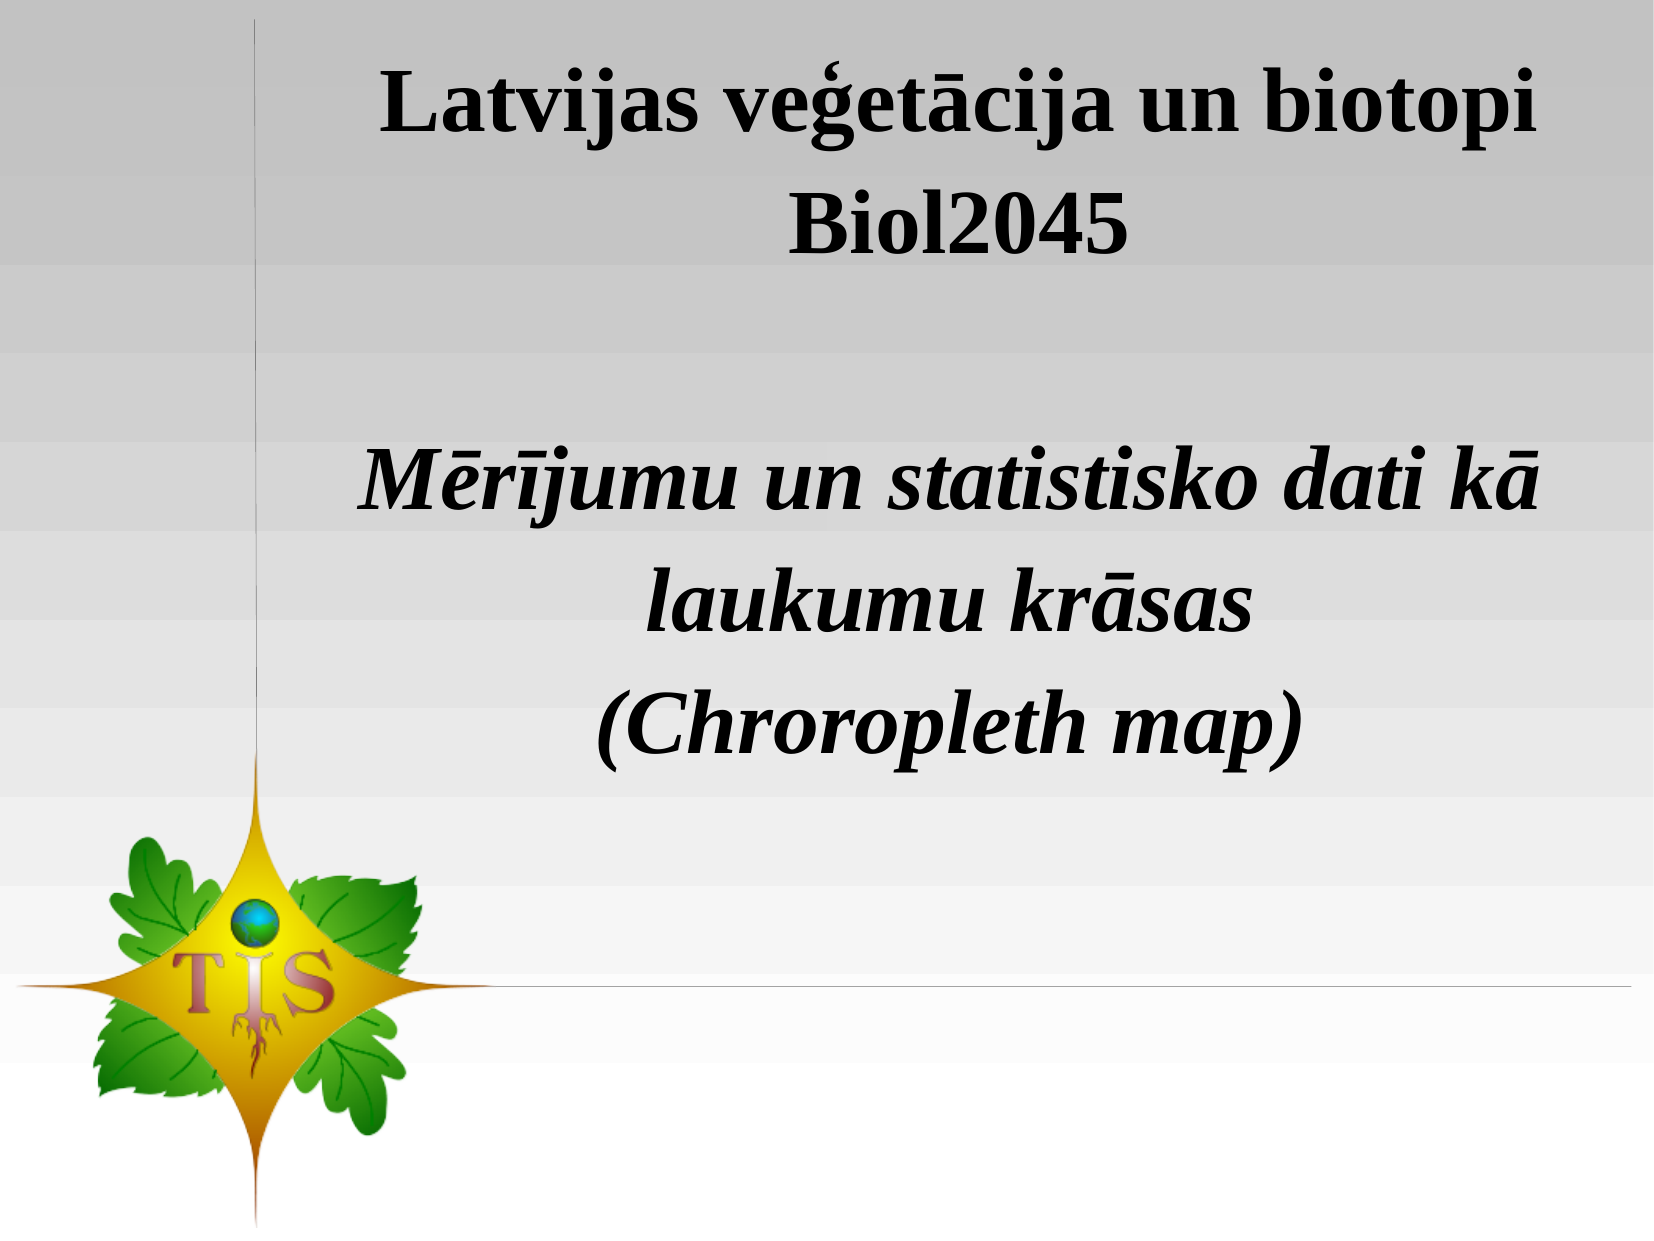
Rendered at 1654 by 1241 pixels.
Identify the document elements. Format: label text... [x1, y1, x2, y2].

title Mērījumu un statistisko dati kā laukumu krāsas (Chroropleth map) [295, 324, 1607, 857]
picture [0, 0, 1654, 1241]
